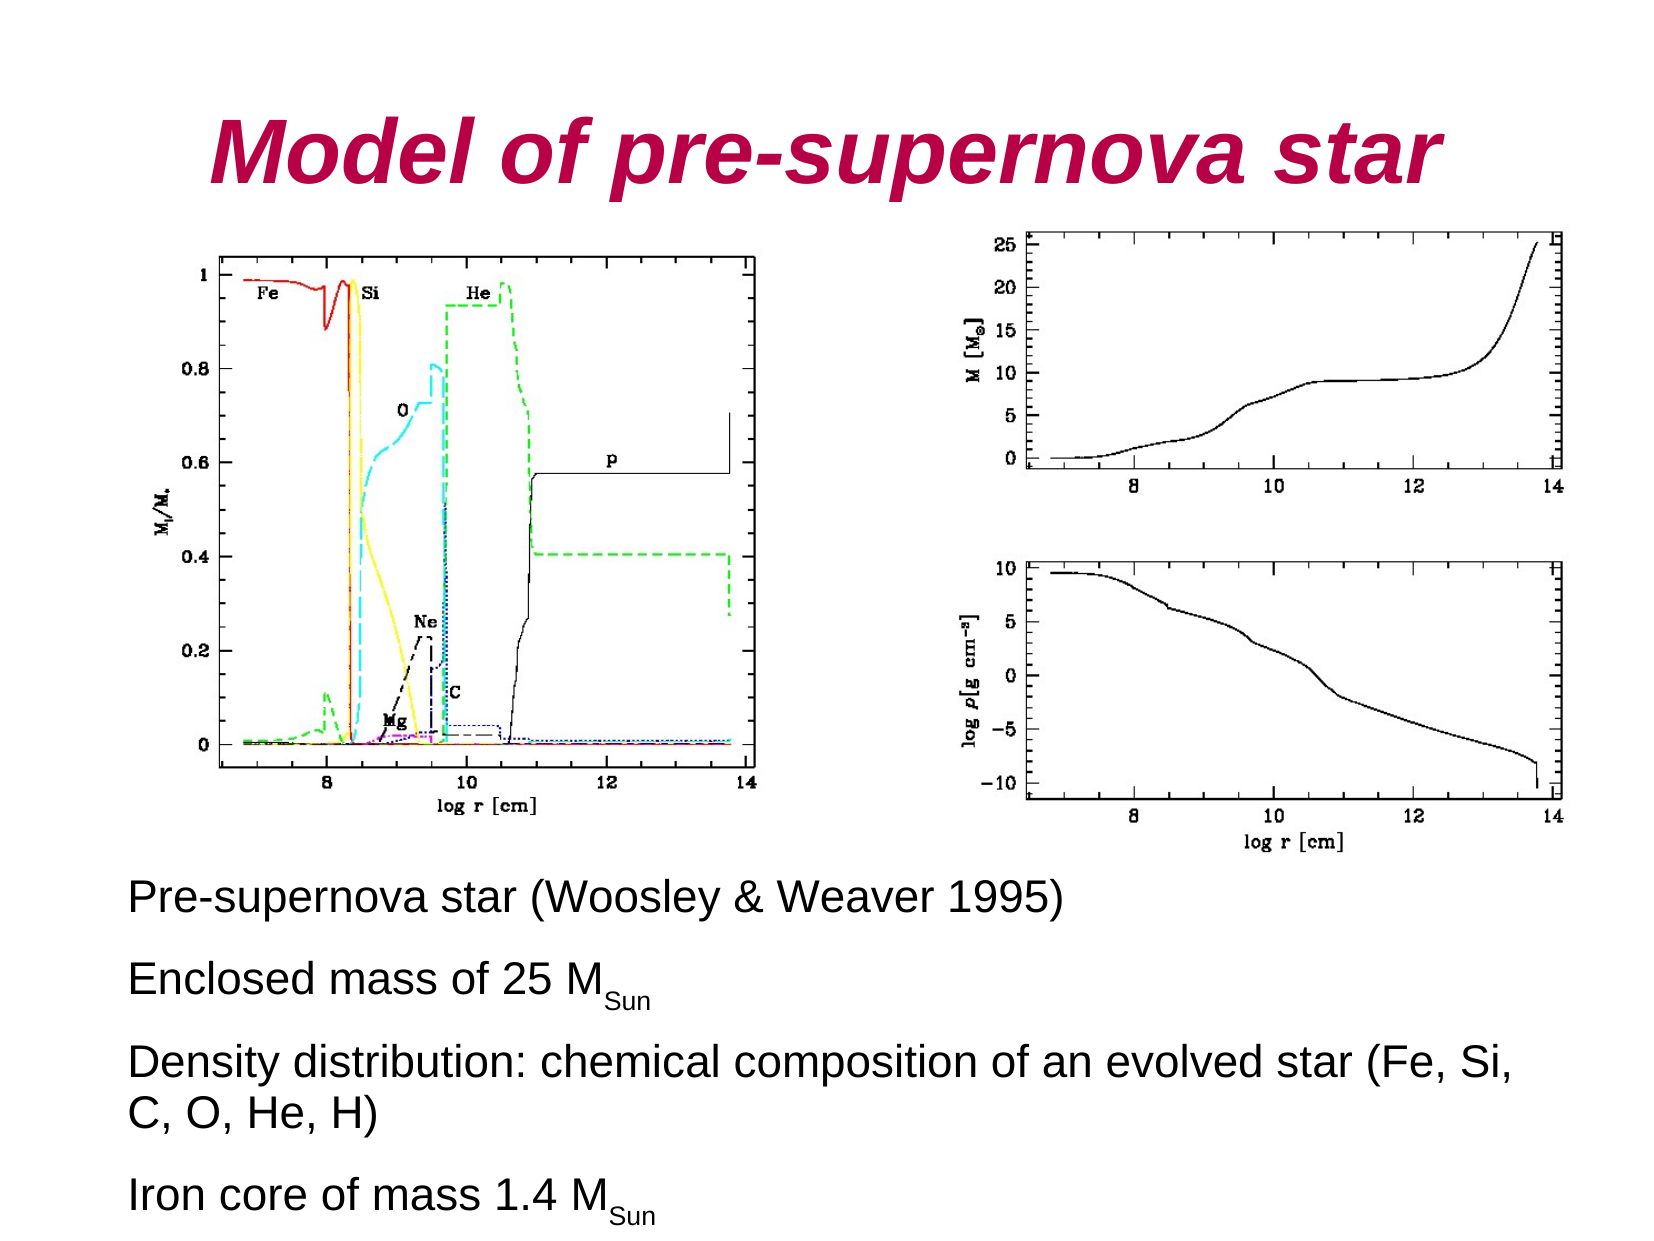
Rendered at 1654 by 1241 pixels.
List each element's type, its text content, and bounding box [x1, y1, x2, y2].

picture [150, 224, 788, 832]
picture [957, 195, 1595, 871]
text_box Pre-supernova star (Woosley & Weaver 1995) Enclosed mass of 25 MSun Density distribution: chemical composition of an evolved star (Fe, Si, C, O, He, H) Iron core of mass 1.4 MSun [112, 864, 1575, 1165]
title Model of pre-supernova star [82, 56, 1570, 249]
